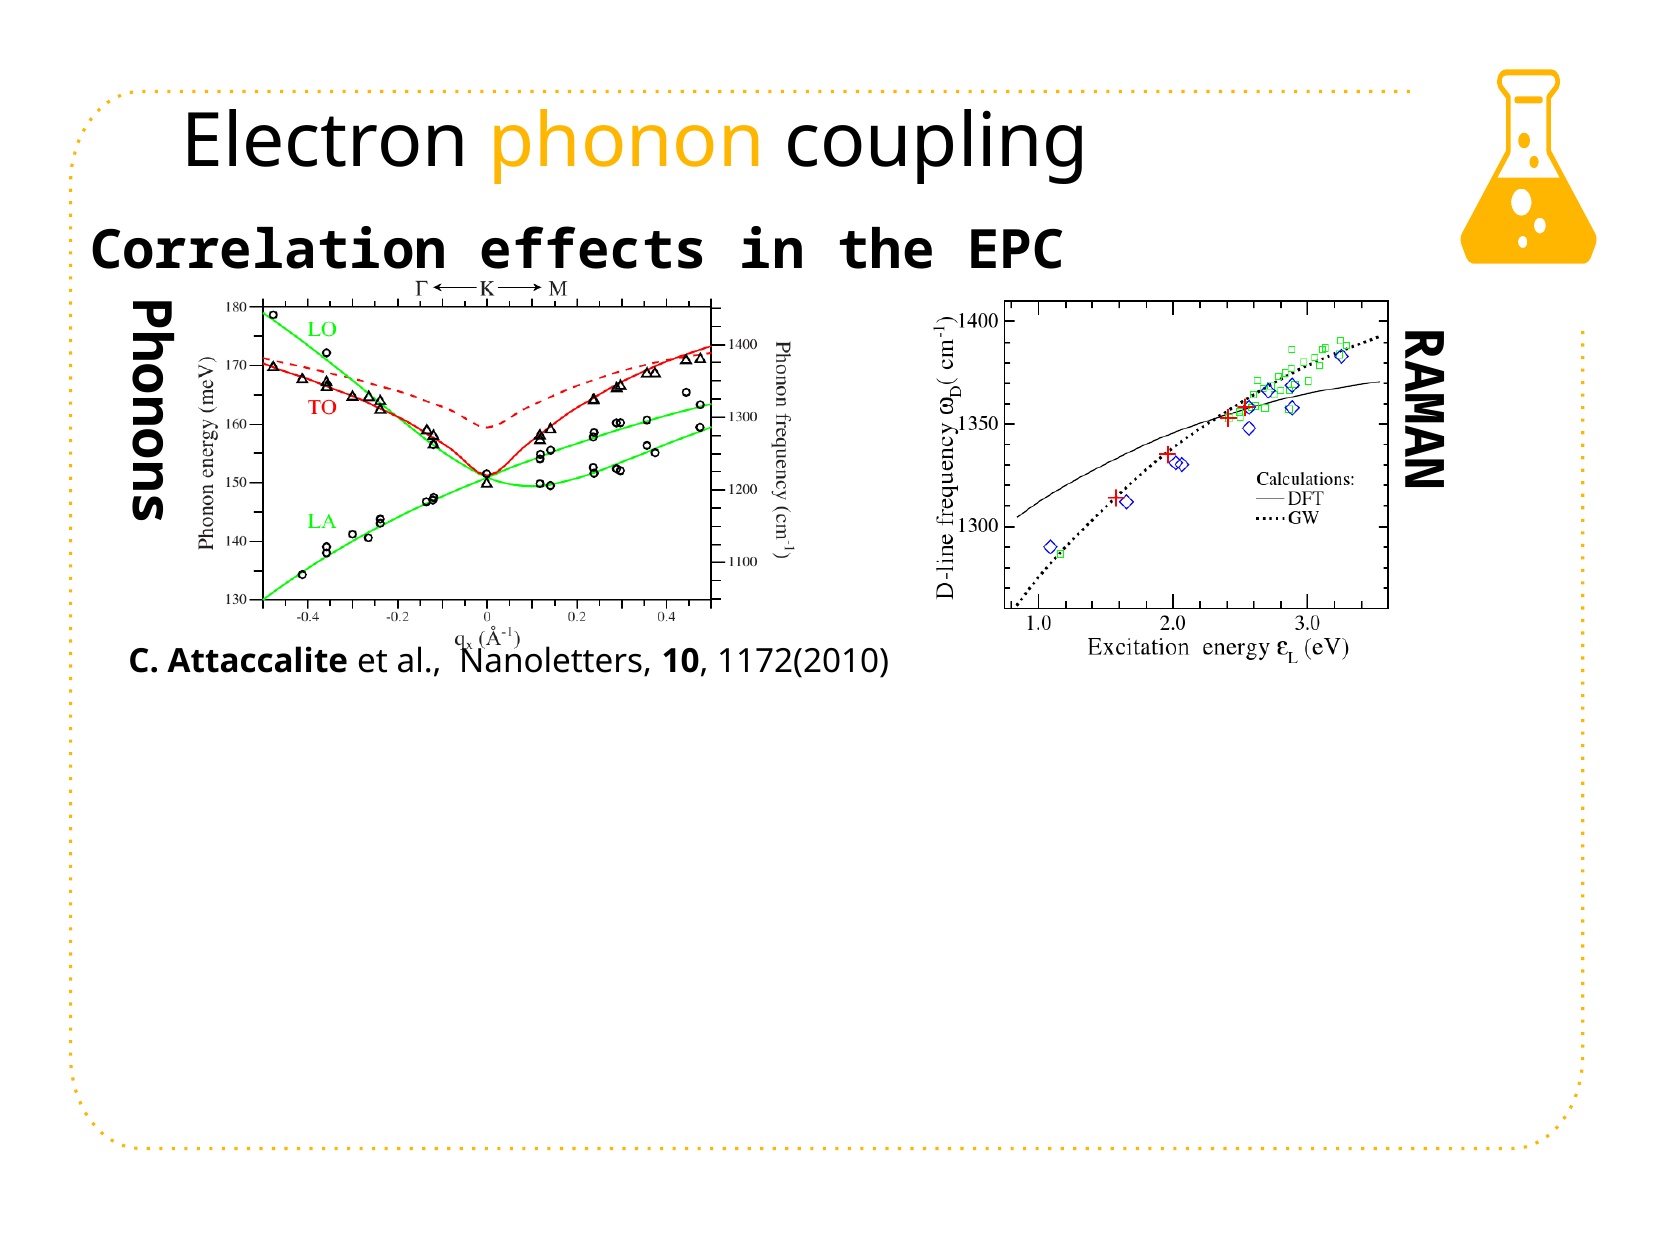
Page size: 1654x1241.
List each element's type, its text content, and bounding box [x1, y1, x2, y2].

text_box C. Attaccalite et al., Nanoletters, 10, 1172(2010) [87, 629, 931, 690]
picture [191, 311, 820, 629]
picture [925, 273, 1391, 686]
text_box RAMAN [1395, 327, 1458, 586]
title Electron phonon coupling [166, 76, 1409, 211]
text_box [1460, 69, 1597, 264]
text_box Correlation effects in the EPC [90, 185, 1137, 311]
text_box Phonons [122, 297, 186, 556]
